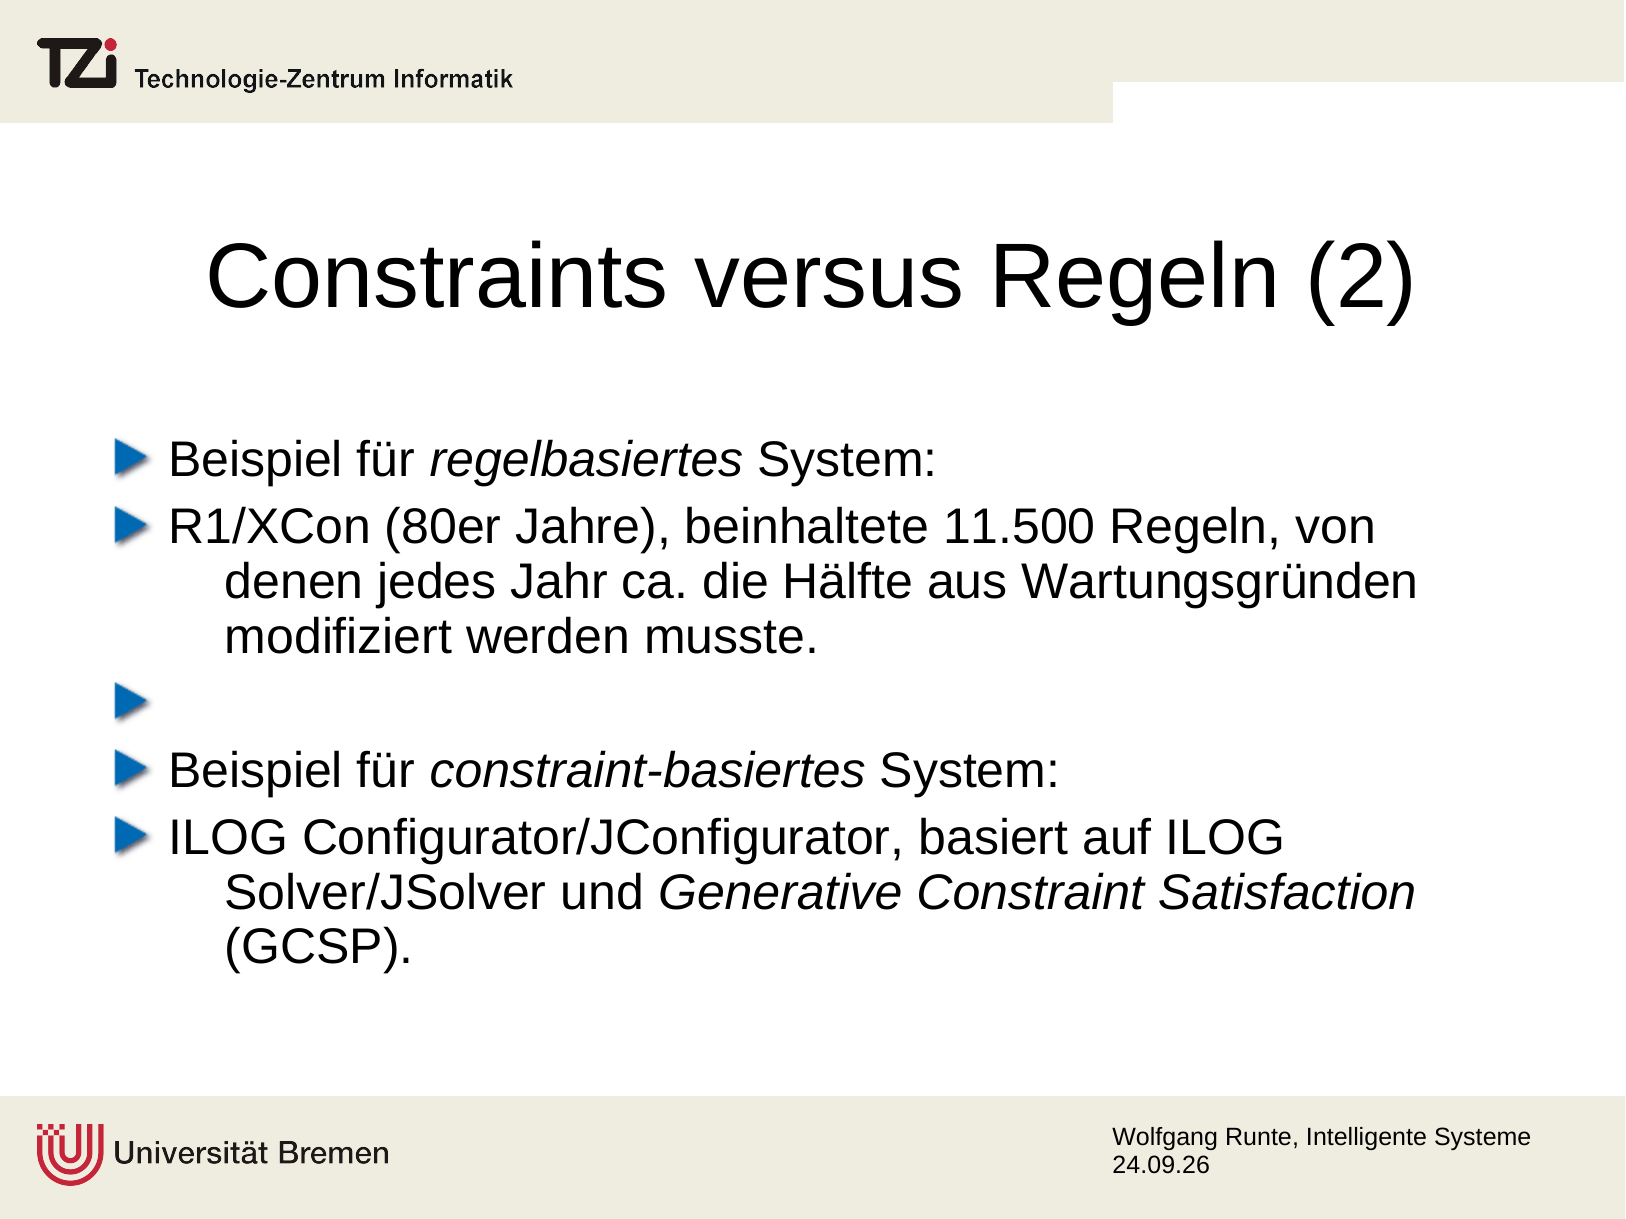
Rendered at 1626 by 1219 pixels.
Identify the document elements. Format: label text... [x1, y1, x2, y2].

picture [37, 1124, 388, 1186]
title Constraints versus Regeln (2) [112, 162, 1513, 393]
picture [37, 38, 513, 93]
list Beispiel für regelbasiertes System: R1/XCon (80er Jahre), beinhaltete 11.500 Regeln, von denen jedes Jahr ca. die Hälfte aus Wartungsgründen modifiziert werden musste. Beispiel für constraint-basiertes System: ILOG Configurator/JConfigurator, basiert auf ILOG Solver/JSolver und Generative Constraint Satisfaction (GCSP). [112, 433, 1513, 1070]
